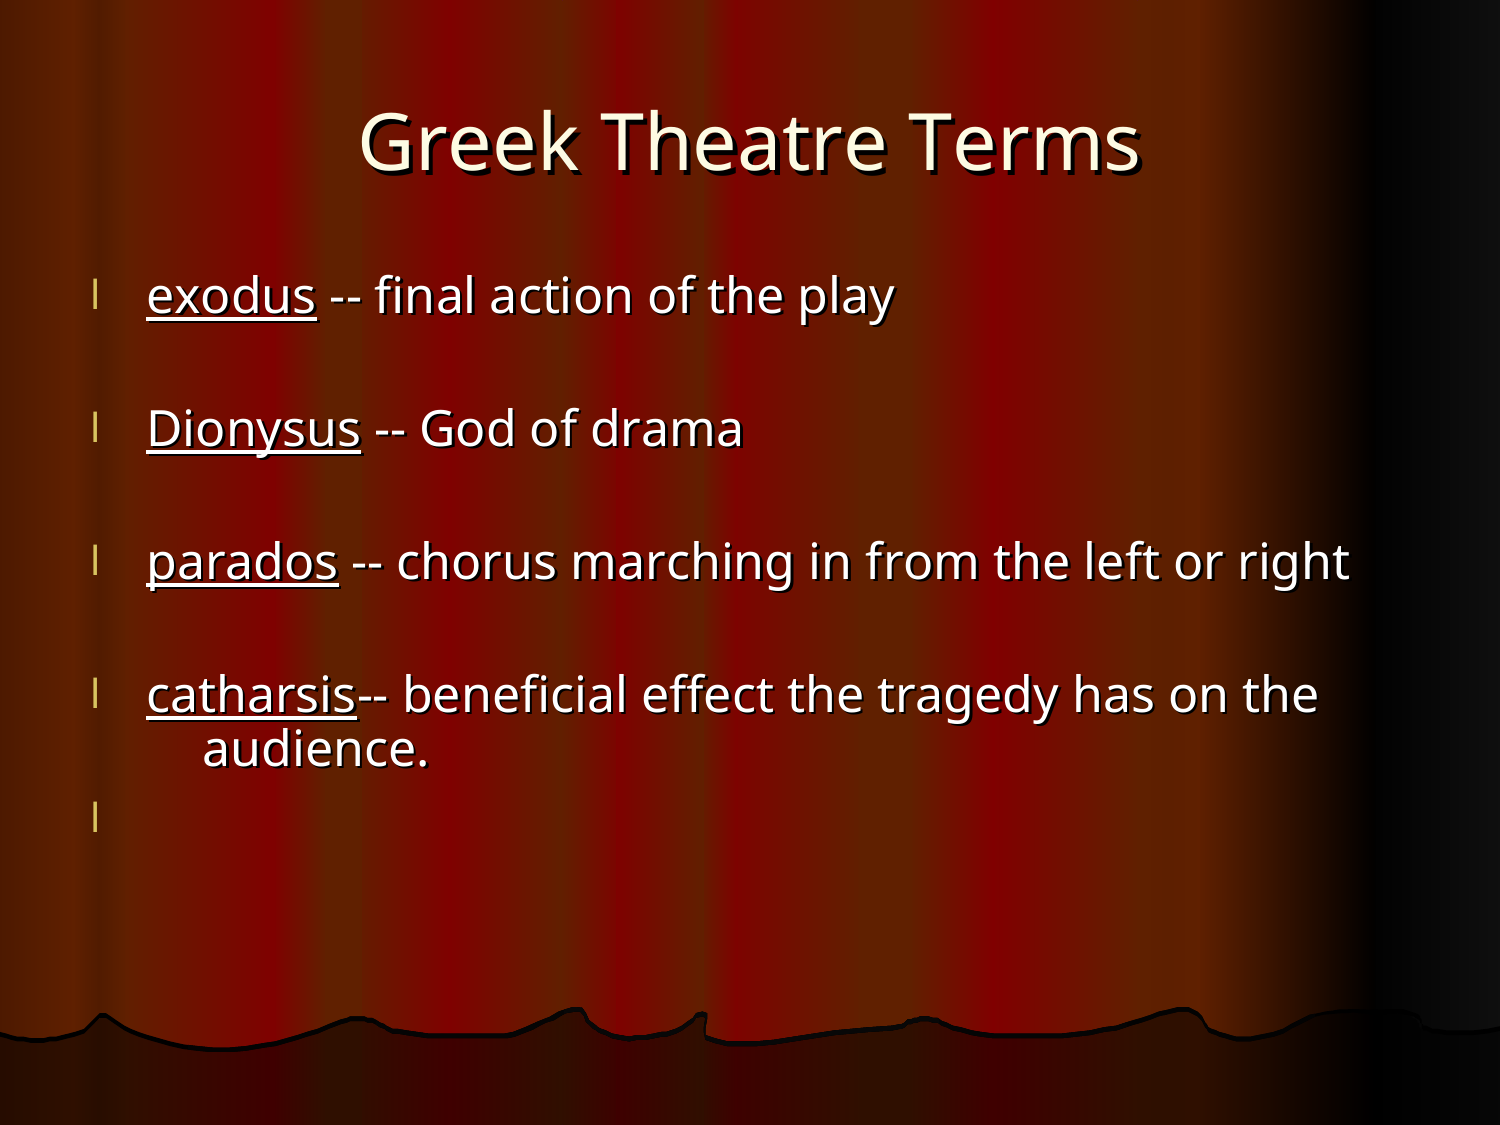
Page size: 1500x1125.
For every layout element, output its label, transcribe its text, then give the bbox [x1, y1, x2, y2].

list exodus -- final action of the play Dionysus -- God of drama parados -- chorus marching in from the left or right catharsis-- beneficial effect the tragedy has on the audience. [75, 262, 1426, 1125]
title Greek Theatre Terms [75, 45, 1426, 233]
